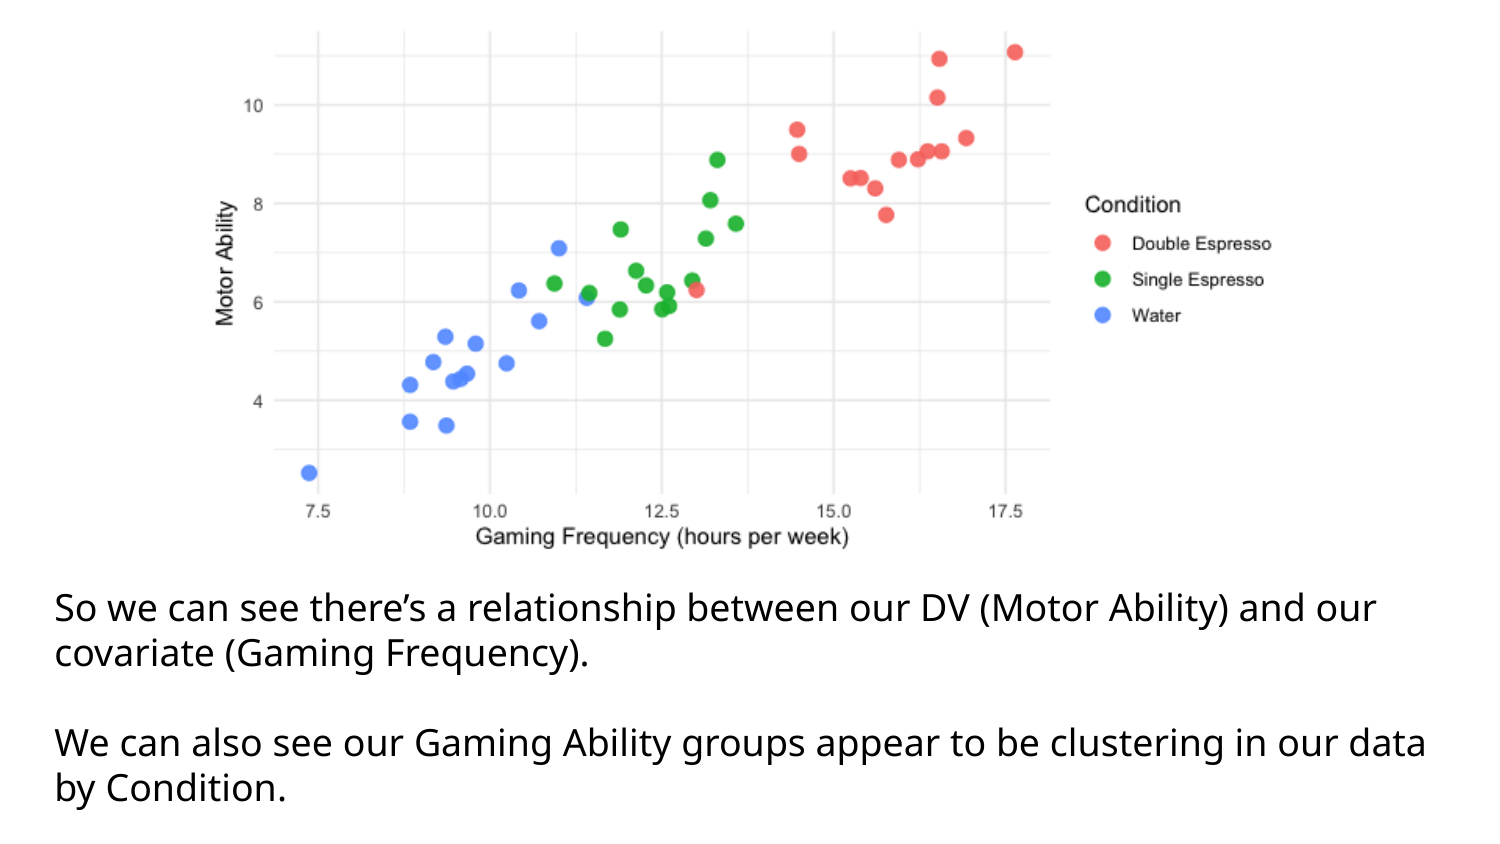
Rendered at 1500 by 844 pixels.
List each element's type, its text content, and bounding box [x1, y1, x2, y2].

text_box So we can see there’s a relationship between our DV (Motor Ability) and our covariate (Gaming Frequency). We can also see our Gaming Ability groups appear to be clustering in our data by Condition. [39, 568, 1459, 821]
picture [205, 20, 1295, 560]
